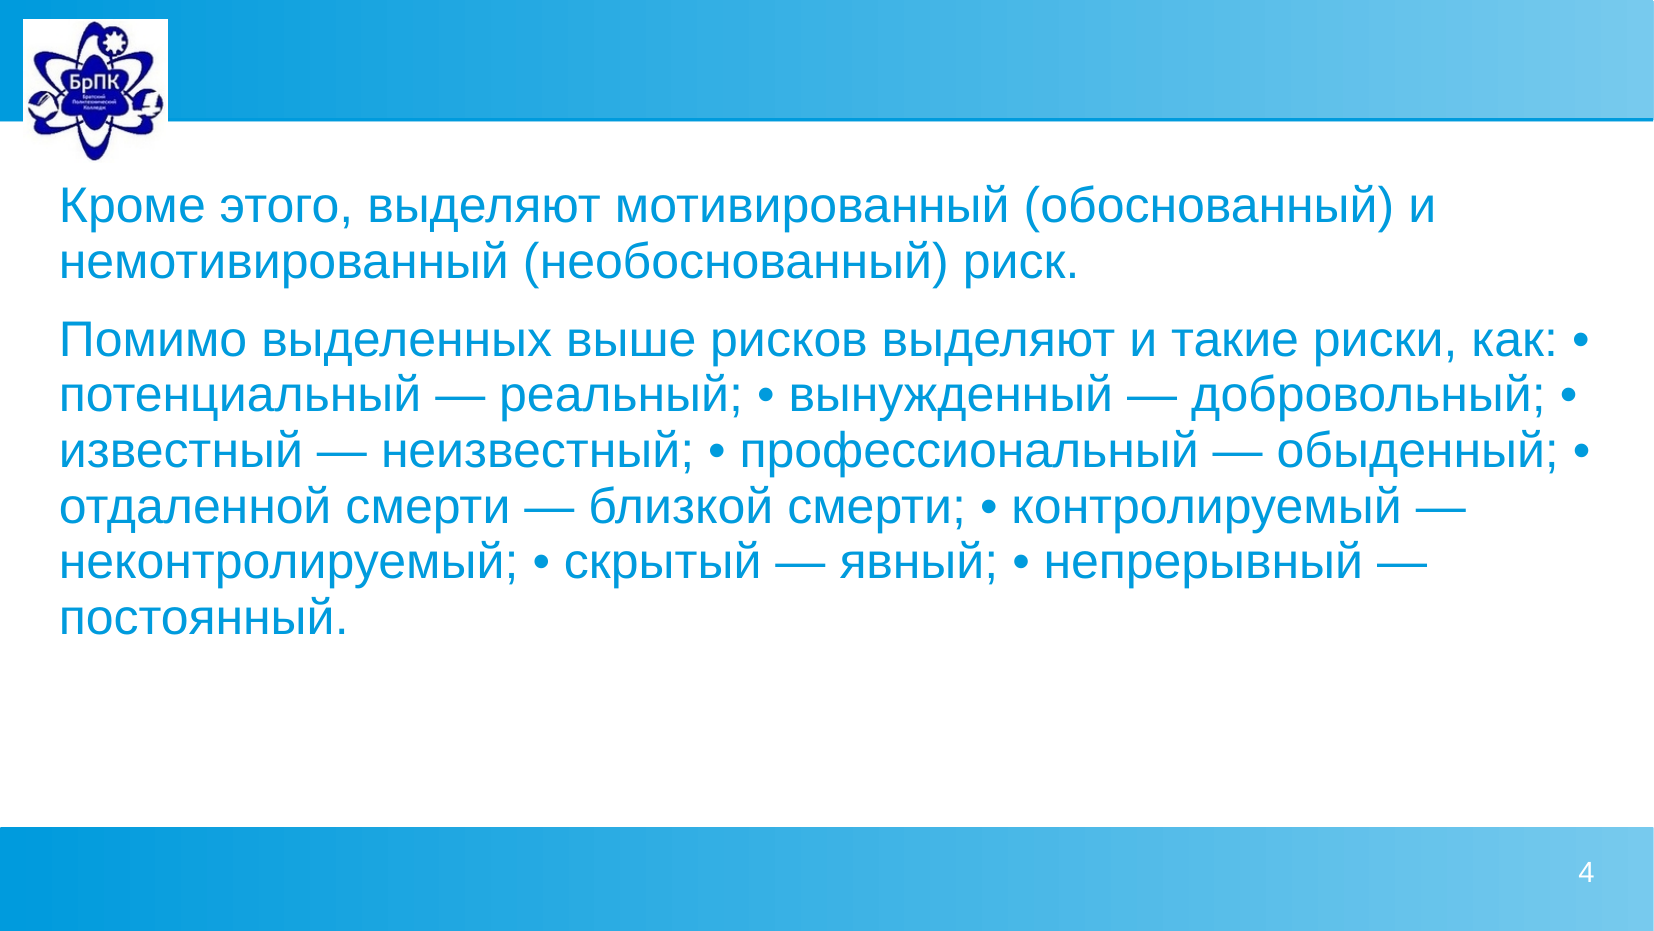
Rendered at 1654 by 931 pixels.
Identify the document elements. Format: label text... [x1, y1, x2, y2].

picture [23, 20, 168, 163]
list Кроме этого, выделяют мотивированный (обоснованный) и немотивированный (необоснованный) риск. Помимо выделенных выше рисков выделяют и такие риски, как: • потенциальный — реальный; • вынужденный — добровольный; • известный — неизвестный; • профессиональный — обыденный; • отдаленной смерти — близкой смерти; • контролируемый — неконтролируемый; • скрытый — явный; • непрерывный — постоянный. [59, 177, 1595, 768]
